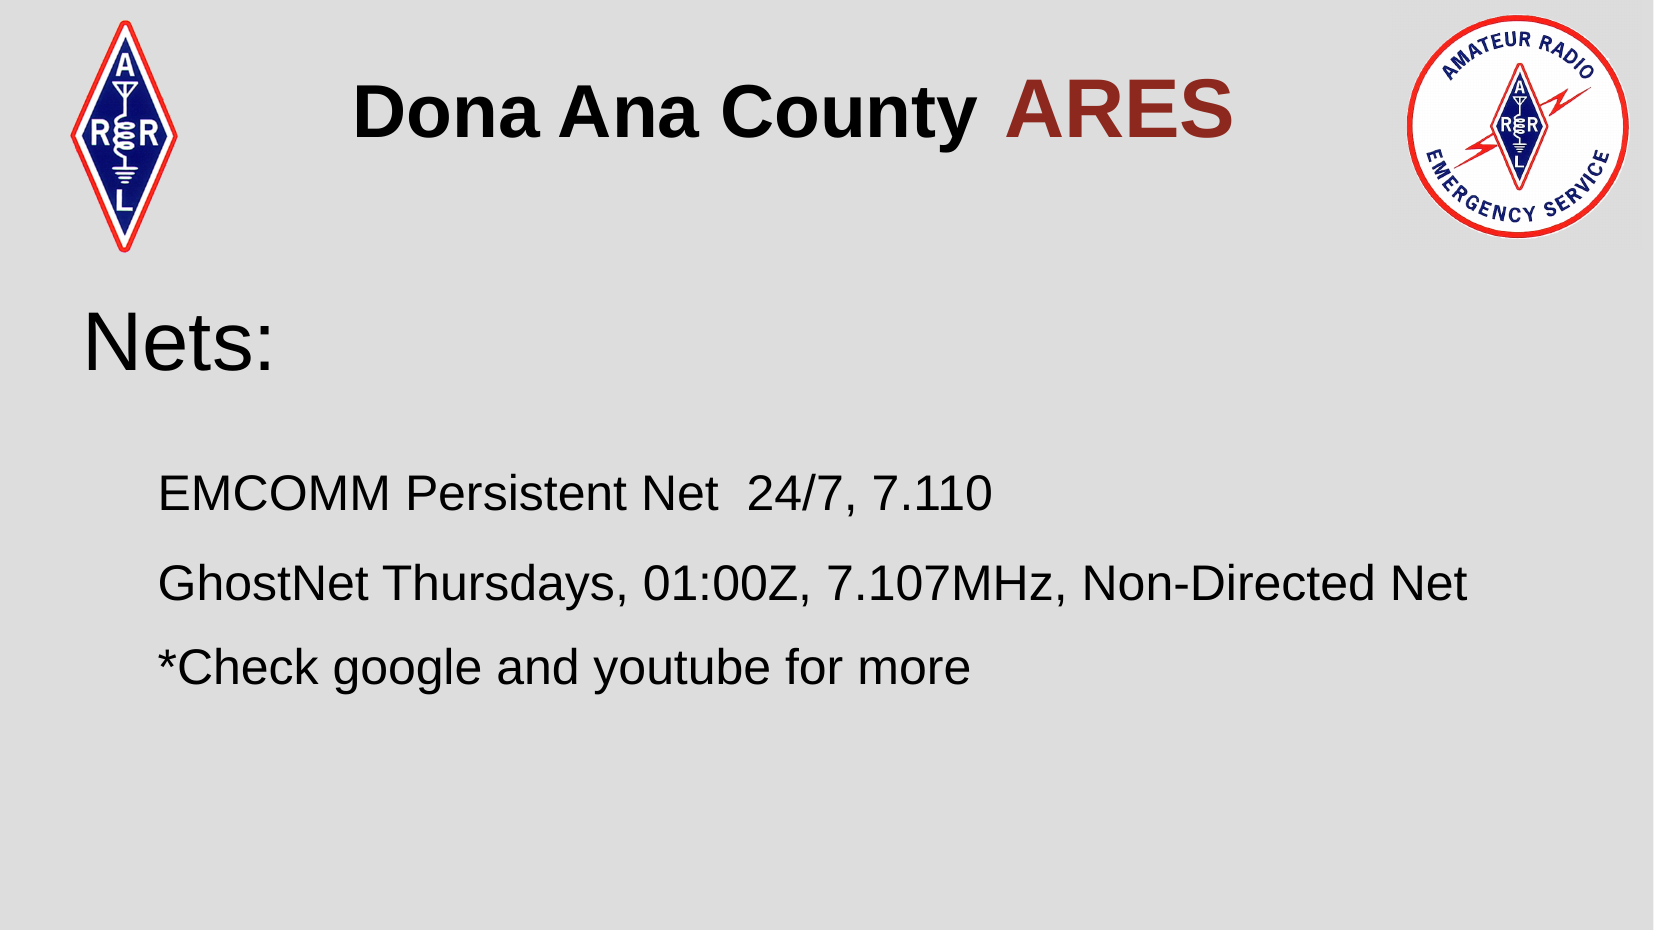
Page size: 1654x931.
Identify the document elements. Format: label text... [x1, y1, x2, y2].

picture [1390, 0, 1643, 250]
subtitle Nets: EMCOMM Persistent Net 24/7, 7.110 GhostNet Thursdays, 01:00Z, 7.107MHz, Non-Directed Net *Check google and youtube for more [82, 281, 1598, 917]
title Dona Ana County ARES [209, 21, 1390, 190]
picture [38, 9, 209, 265]
